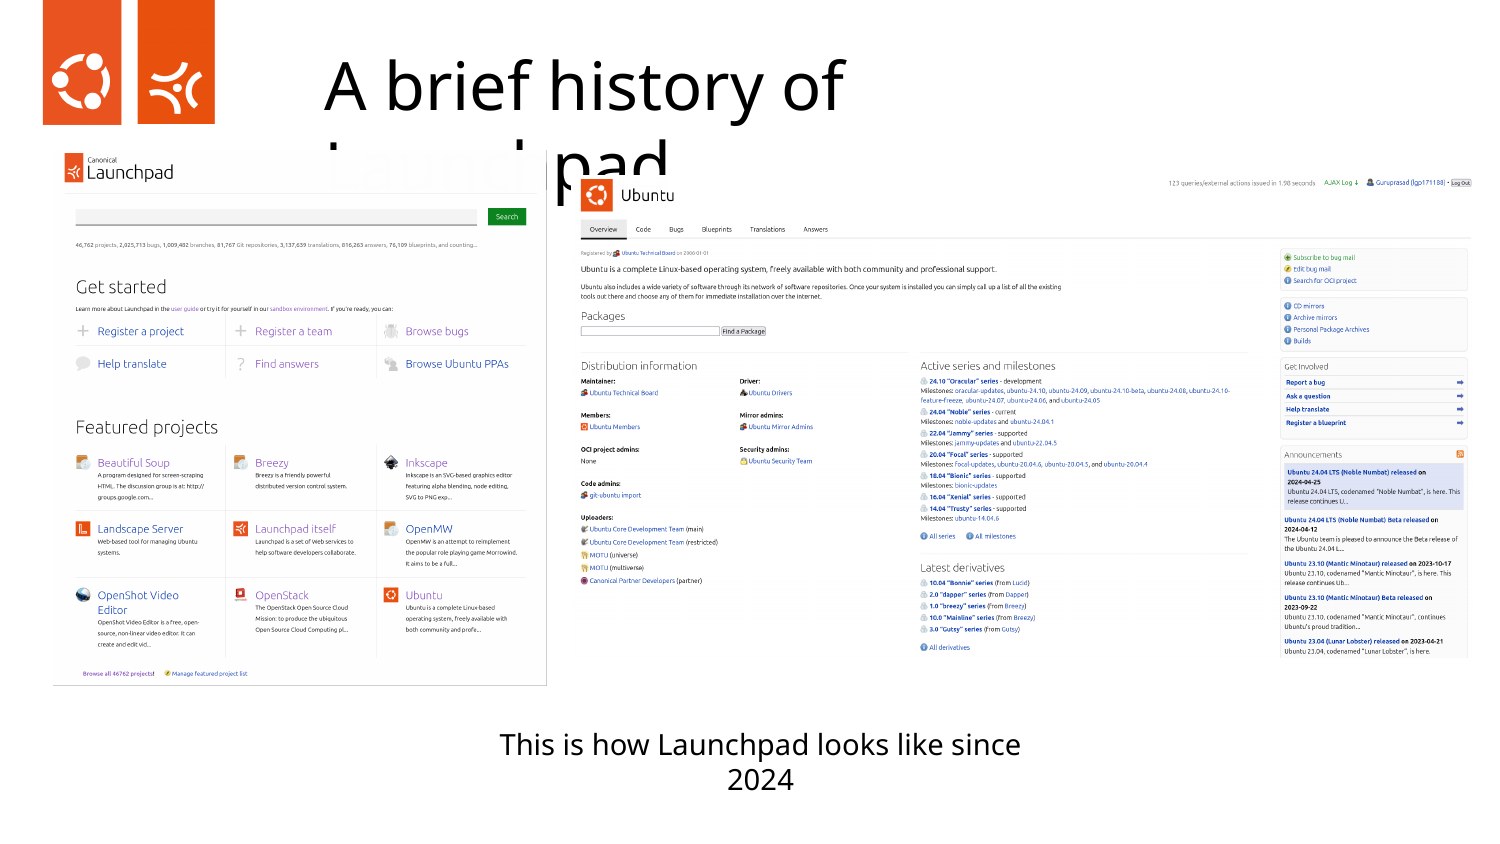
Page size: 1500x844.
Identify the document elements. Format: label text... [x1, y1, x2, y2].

picture [137, 0, 216, 124]
title A brief history of Launchpad [324, 43, 1176, 126]
text_box This is how Launchpad looks like since 2024 [459, 711, 1062, 812]
picture [571, 175, 1475, 658]
picture [53, 150, 547, 687]
